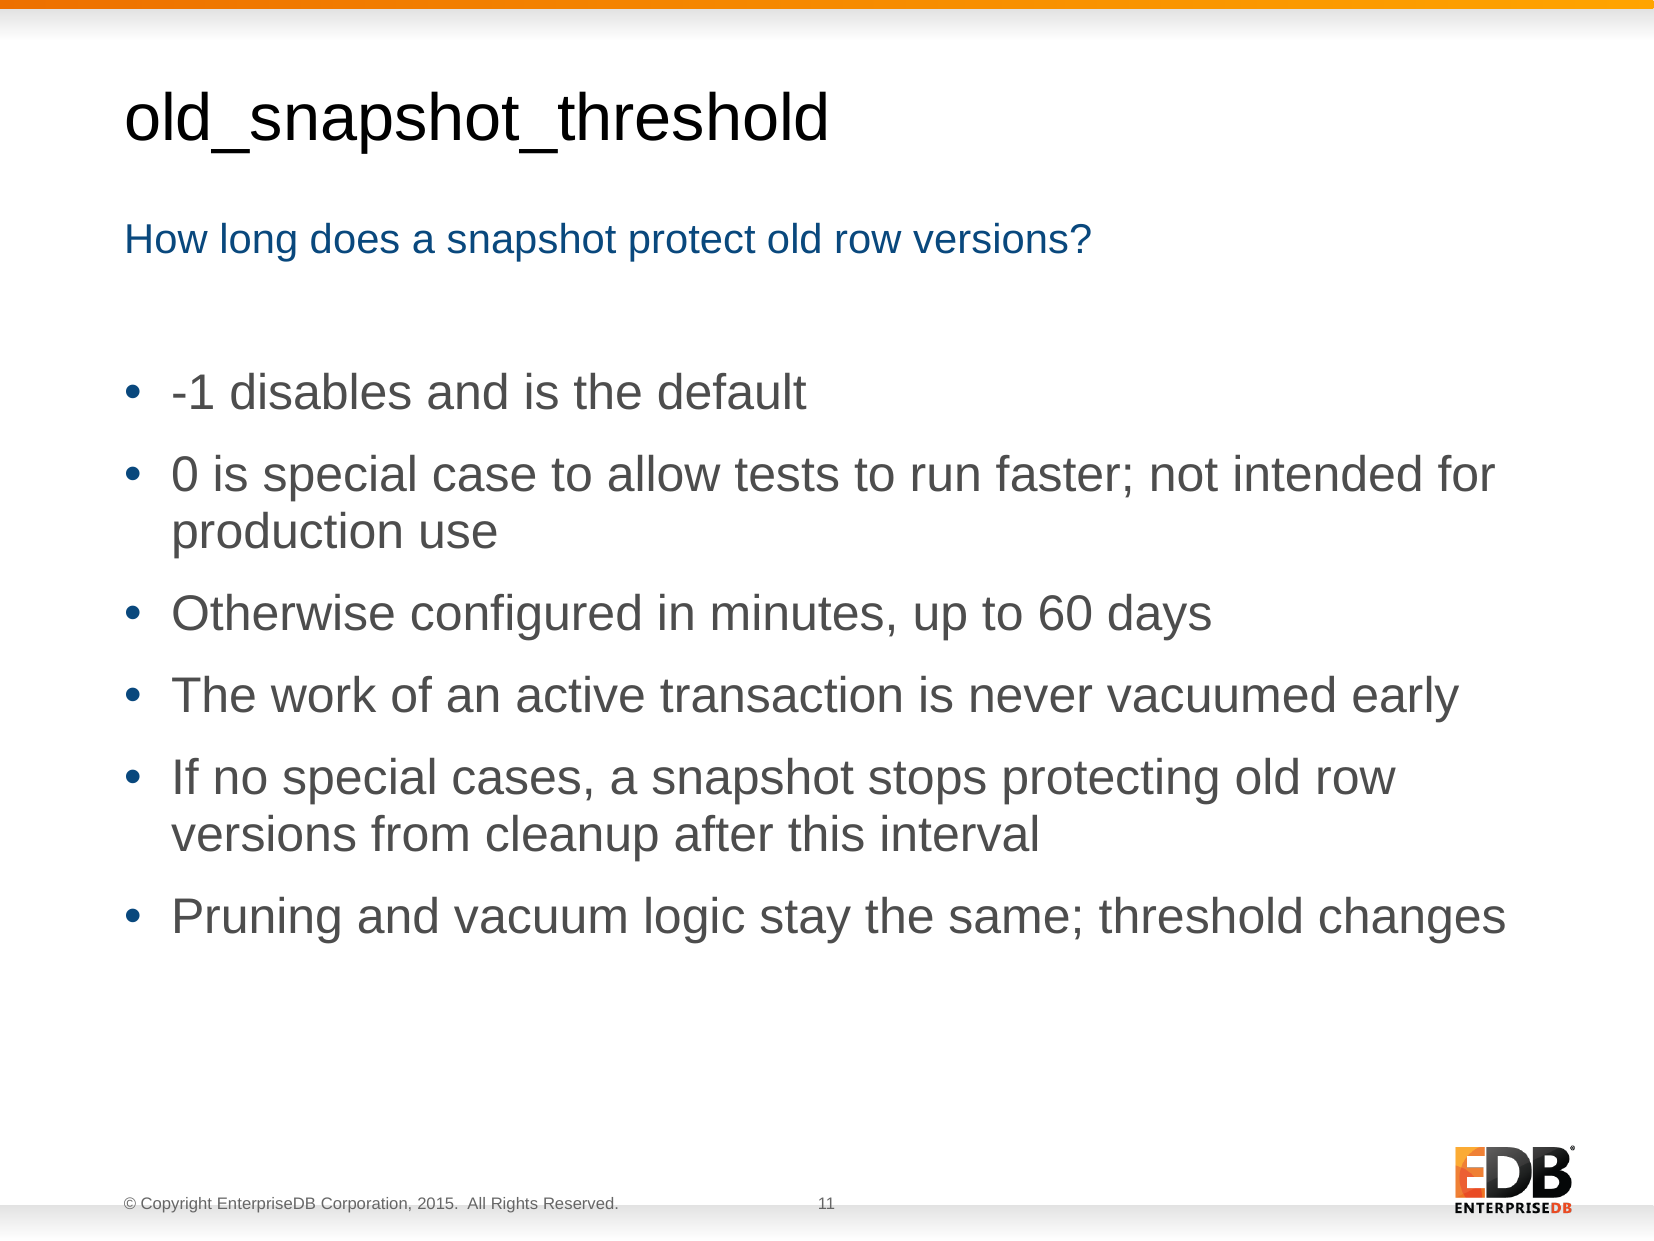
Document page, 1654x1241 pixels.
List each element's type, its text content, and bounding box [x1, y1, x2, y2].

title old_snapshot_threshold [109, 29, 1546, 208]
list How long does a snapshot protect old row versions? [109, 208, 1549, 288]
list -1 disables and is the default 0 is special case to allow tests to run faster; not intended for production use Otherwise configured in minutes, up to 60 days The work of an active transaction is never vacuumed early If no special cases, a snapshot stops protecting old row versions from cleanup after this interval Pruning and vacuum logic stay the same; threshold changes [109, 356, 1546, 1085]
picture [1453, 1142, 1576, 1214]
